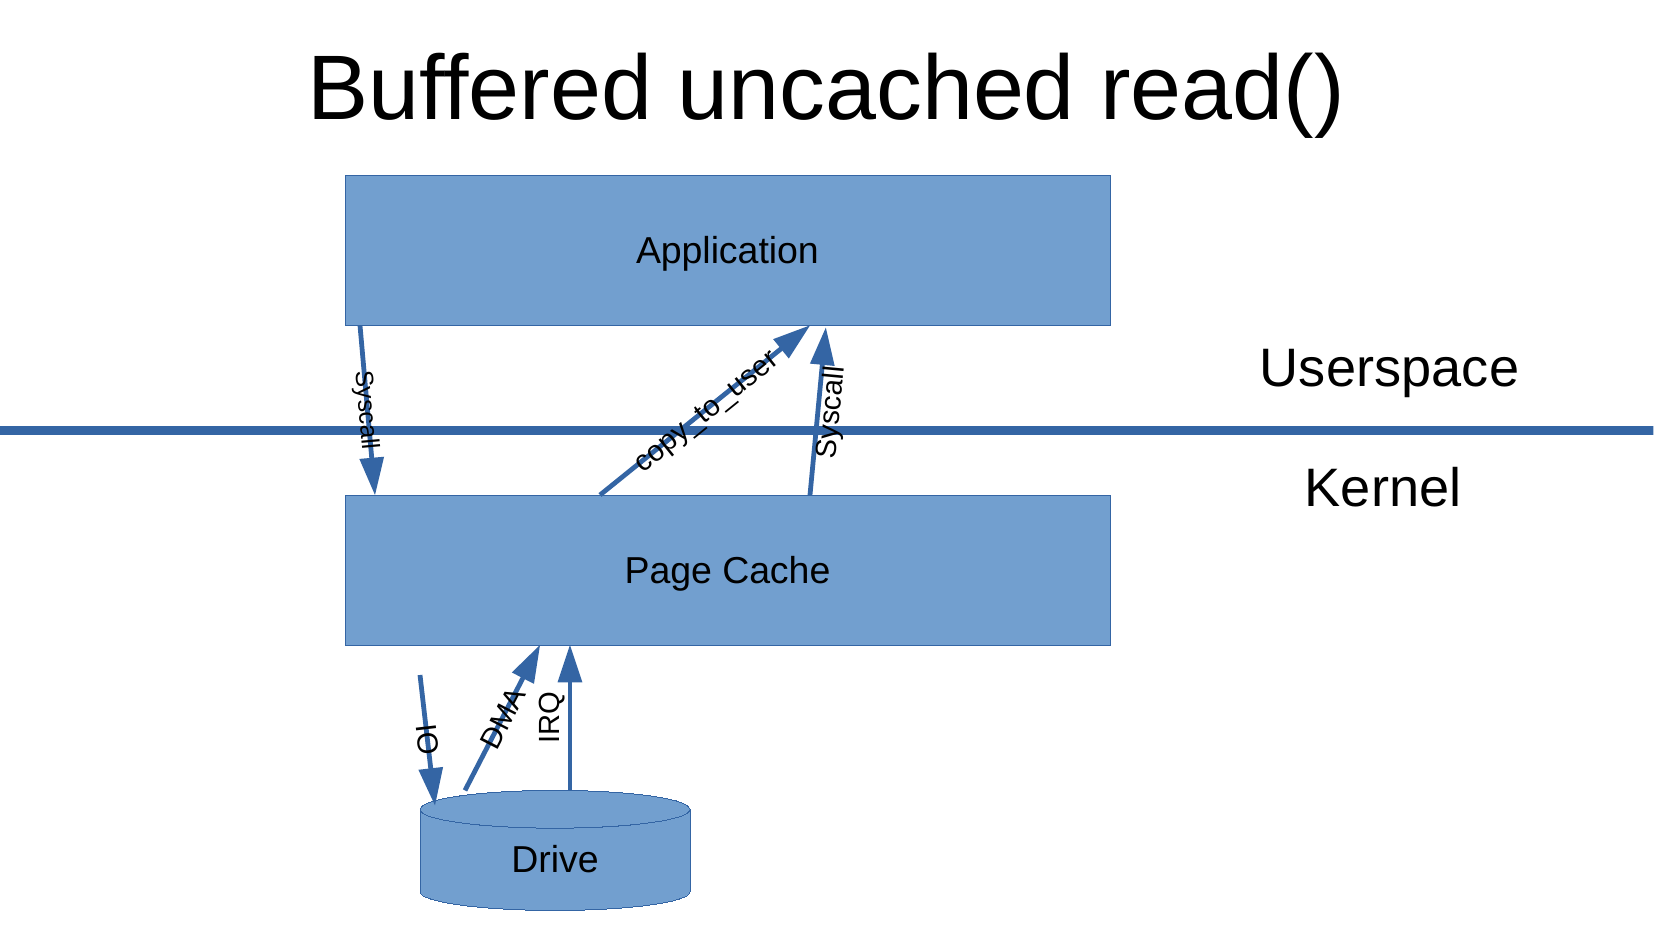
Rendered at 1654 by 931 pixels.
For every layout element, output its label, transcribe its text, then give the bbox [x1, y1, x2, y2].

text_box Kernel [1290, 449, 1477, 526]
text_box Page Cache [345, 495, 1111, 646]
text_box Userspace [1245, 329, 1535, 406]
text_box Application [345, 175, 1111, 326]
title Buffered uncached read() [82, 9, 1571, 166]
text_box Drive [420, 790, 691, 911]
